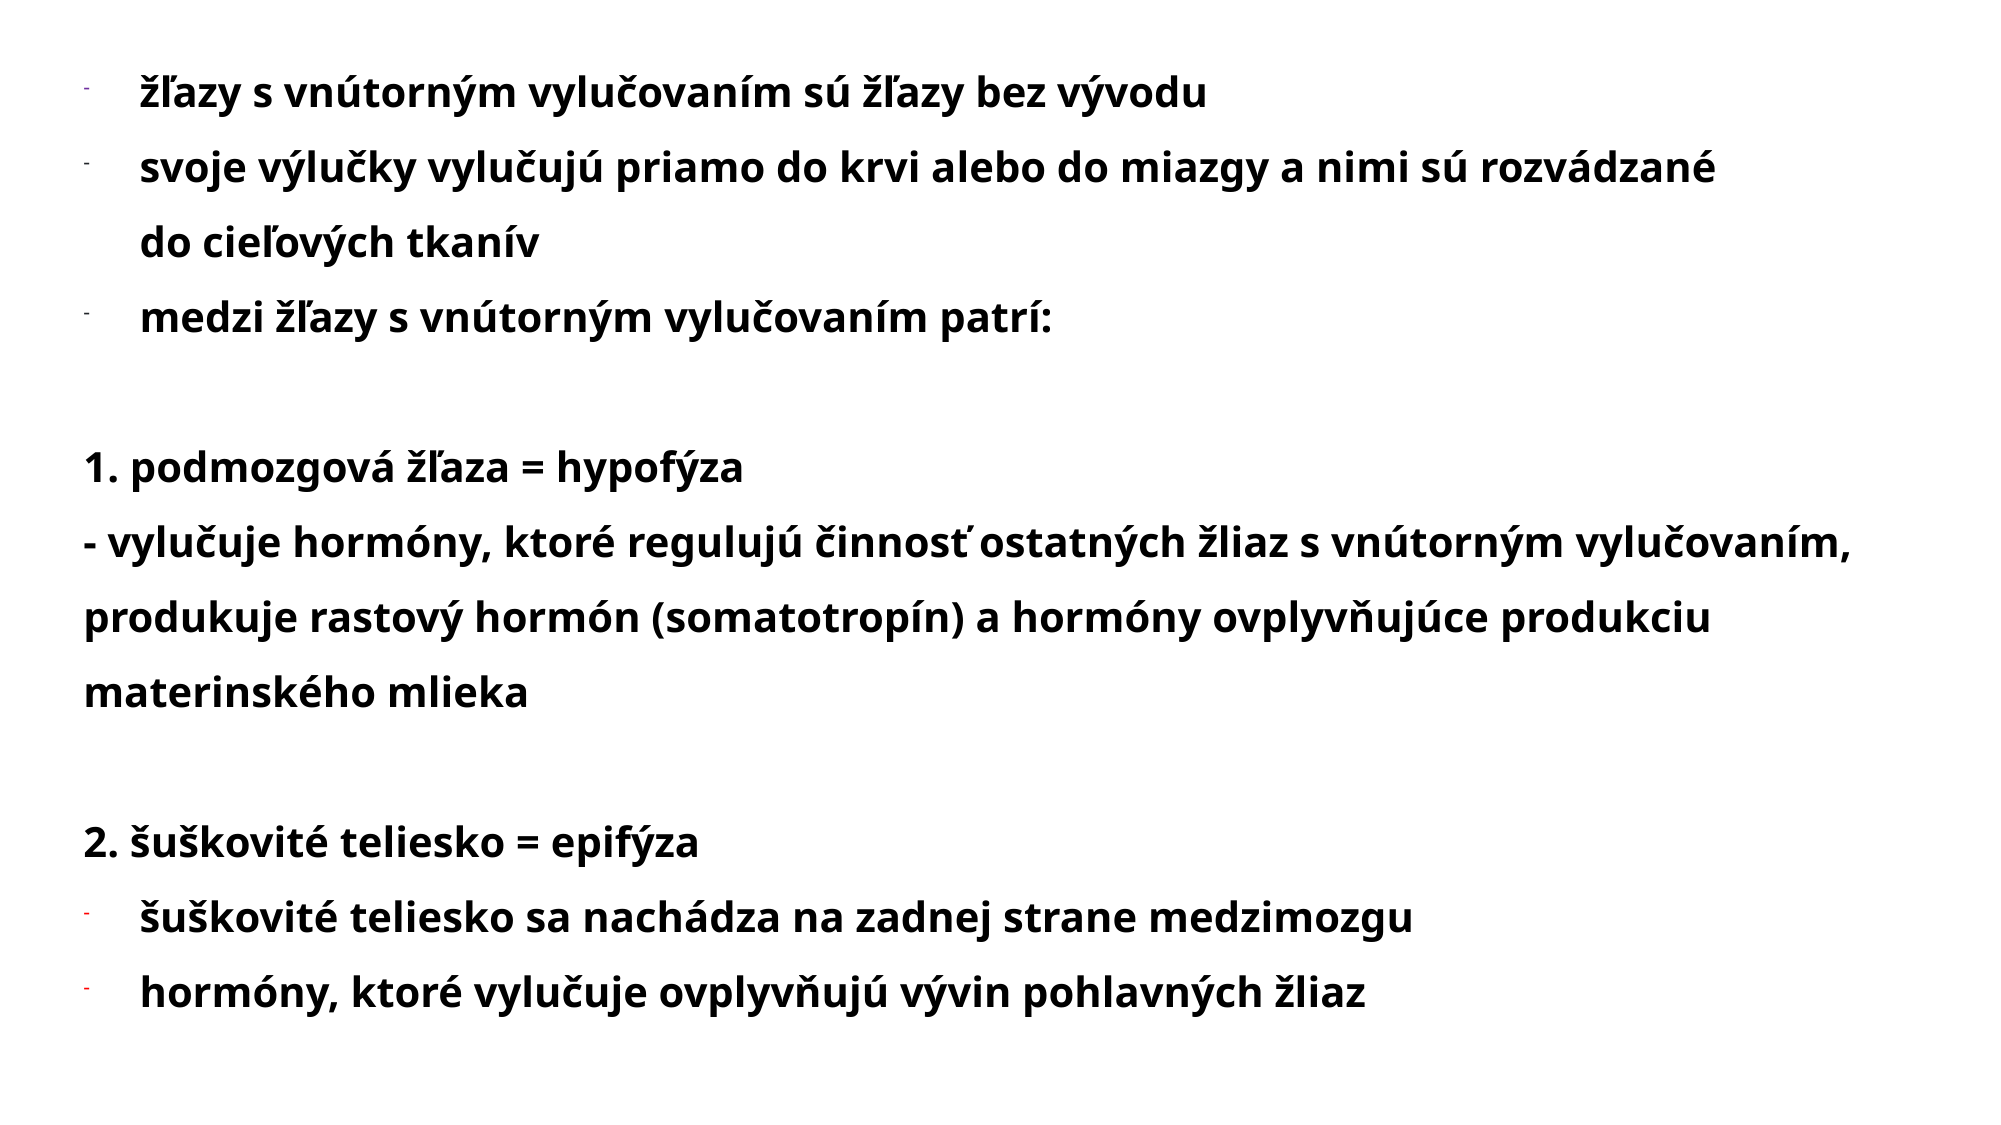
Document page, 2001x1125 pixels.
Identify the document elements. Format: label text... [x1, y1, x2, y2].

text_box žľazy s vnútorným vylučovaním sú žľazy bez vývodu svoje výlučky vylučujú priamo do krvi alebo do miazgy a nimi sú rozvádzané do cieľových tkanív medzi žľazy s vnútorným vylučovaním patrí: 1. podmozgová žľaza = hypofýza - vylučuje hormóny, ktoré regulujú činnosť ostatných žliaz s vnútorným vylučovaním, produkuje rastový hormón (somatotropín) a hormóny ovplyvňujúce produkciu materinského mlieka 2. šuškovité teliesko = epifýza šuškovité teliesko sa nachádza na zadnej strane medzimozgu hormóny, ktoré vylučuje ovplyvňujú vývin pohlavných žliaz [68, 33, 1958, 1125]
